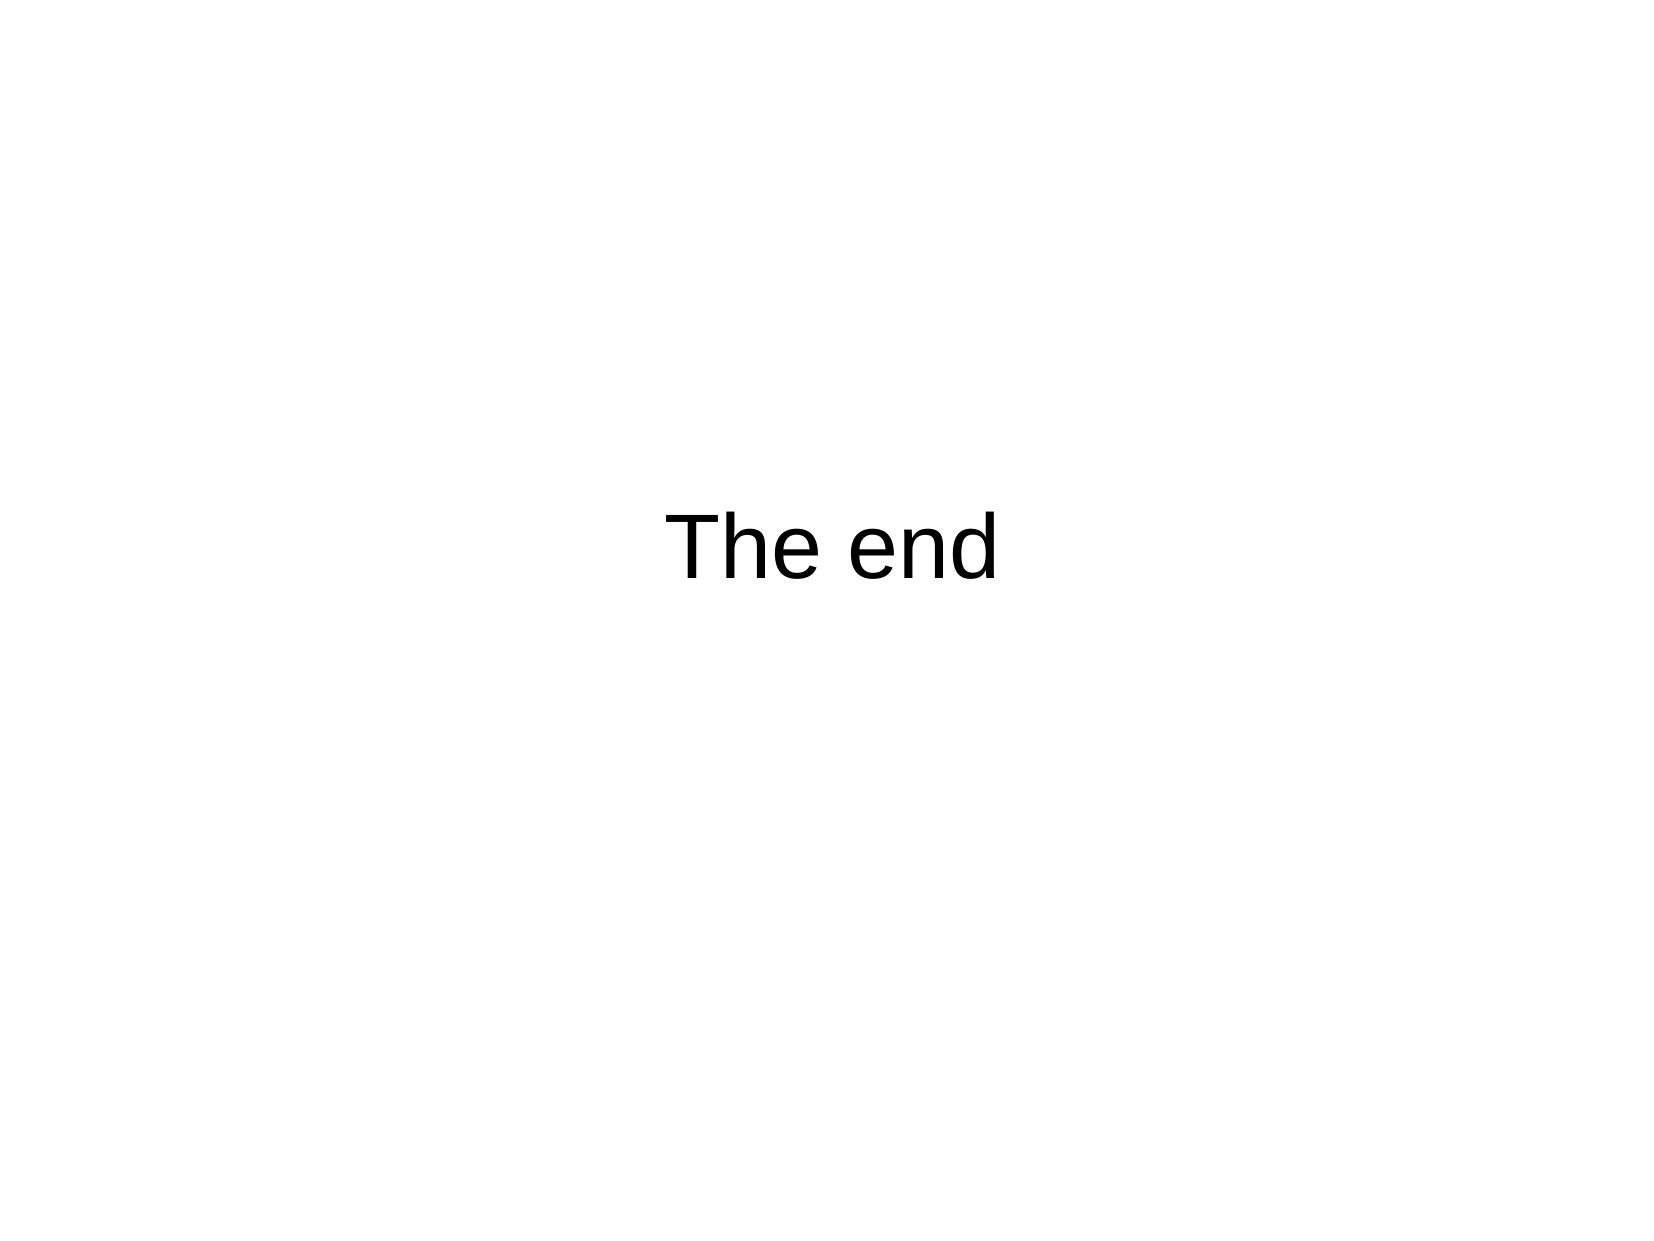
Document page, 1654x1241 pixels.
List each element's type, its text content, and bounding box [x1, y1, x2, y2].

title The end [88, 442, 1577, 650]
